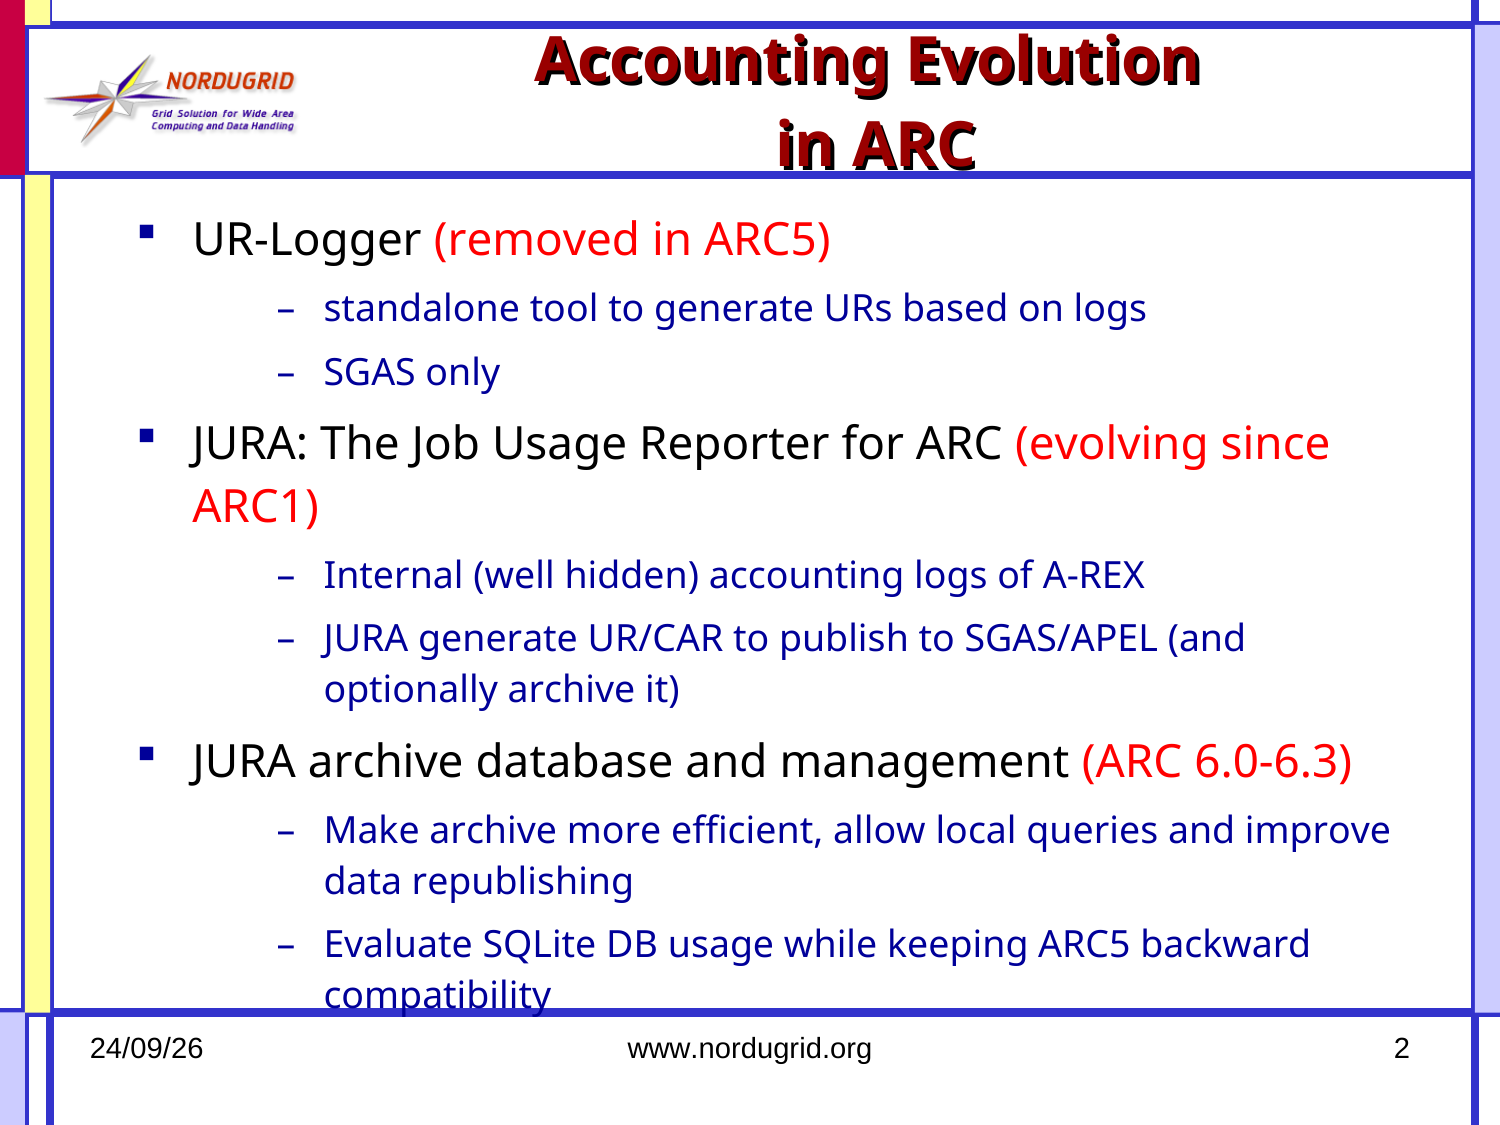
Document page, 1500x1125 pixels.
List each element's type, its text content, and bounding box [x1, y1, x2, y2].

list UR-Logger (removed in ARC5) standalone tool to generate URs based on logs SGAS only JURA: The Job Usage Reporter for ARC (evolving since ARC1) Internal (well hidden) accounting logs of A-REX JURA generate UR/CAR to publish to SGAS/APEL (and optionally archive it) JURA archive database and management (ARC 6.0-6.3) Make archive more efficient, allow local queries and improve data republishing Evaluate SQLite DB usage while keeping ARC5 backward compatibility [79, 206, 1418, 969]
title Accounting Evolution in ARC [324, 17, 1428, 183]
picture [40, 49, 301, 148]
